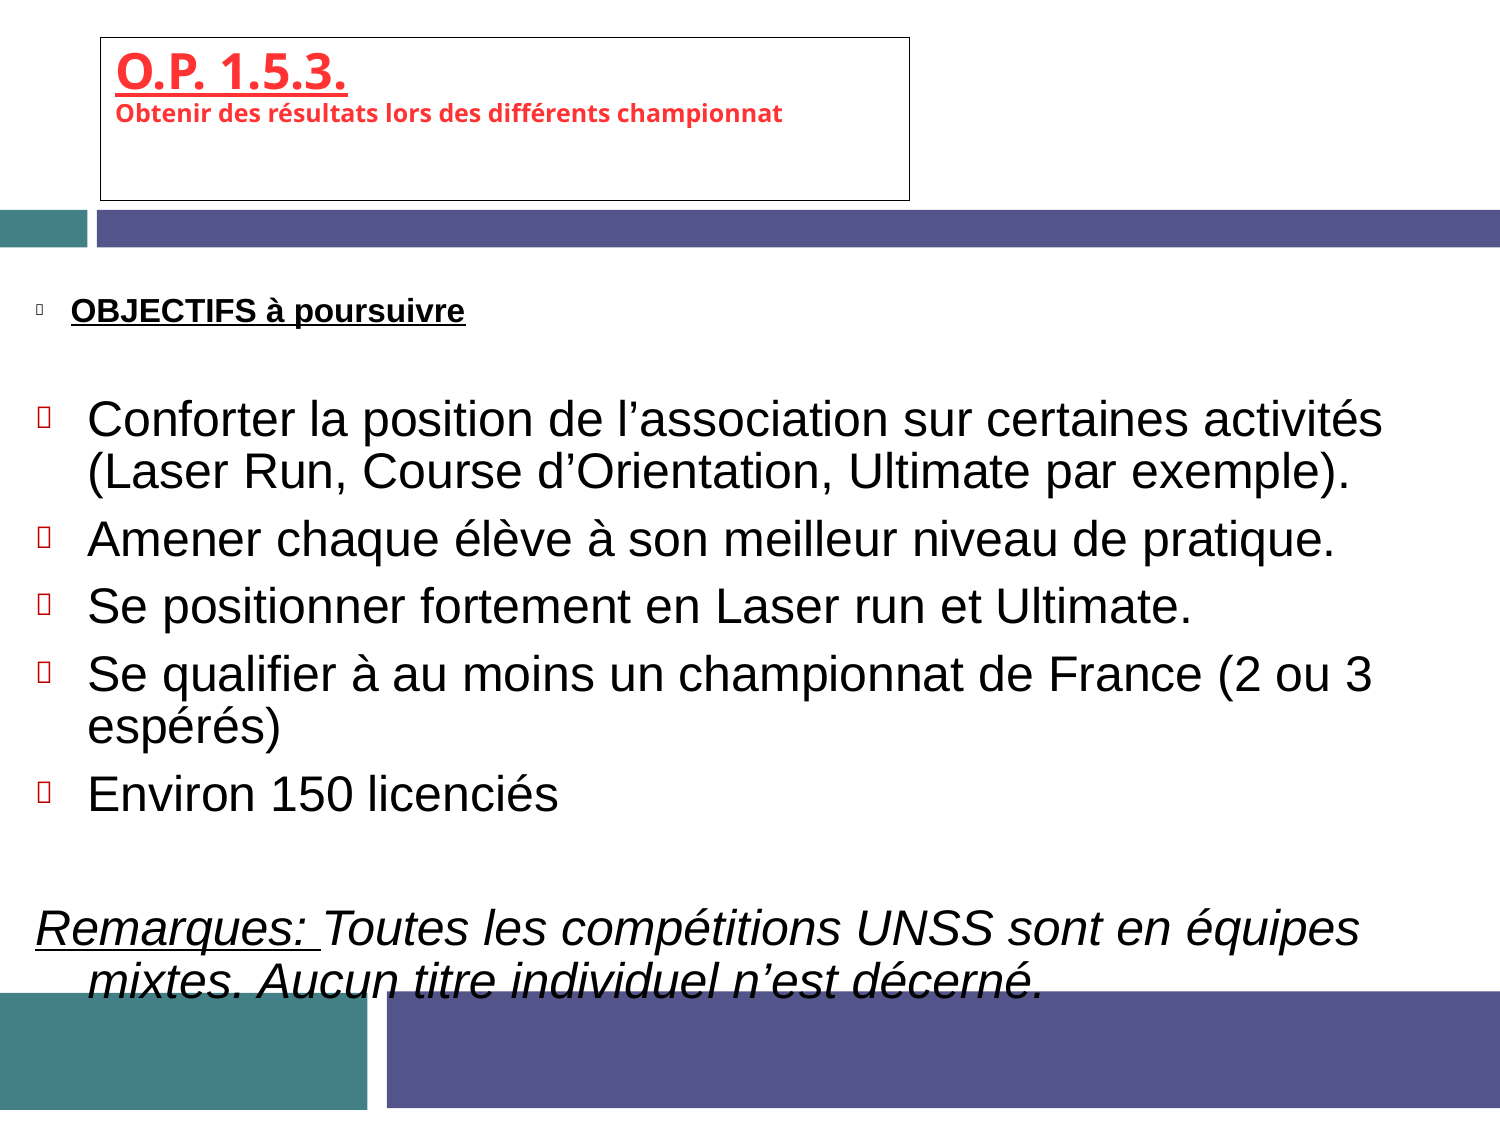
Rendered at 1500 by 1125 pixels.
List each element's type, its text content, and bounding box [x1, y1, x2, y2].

title O.P. 1.5.3. Obtenir des résultats lors des différents championnat [100, 37, 910, 201]
subtitle OBJECTIFS à poursuivre Conforter la position de l’association sur certaines activités (Laser Run, Course d’Orientation, Ultimate par exemple). Amener chaque élève à son meilleur niveau de pratique. Se positionner fortement en Laser run et Ultimate. Se qualifier à au moins un championnat de France (2 ou 3 espérés) Environ 150 licenciés Remarques: Toutes les compétitions UNSS sont en équipes mixtes. Aucun titre individuel n’est décerné. [35, 255, 1500, 1094]
